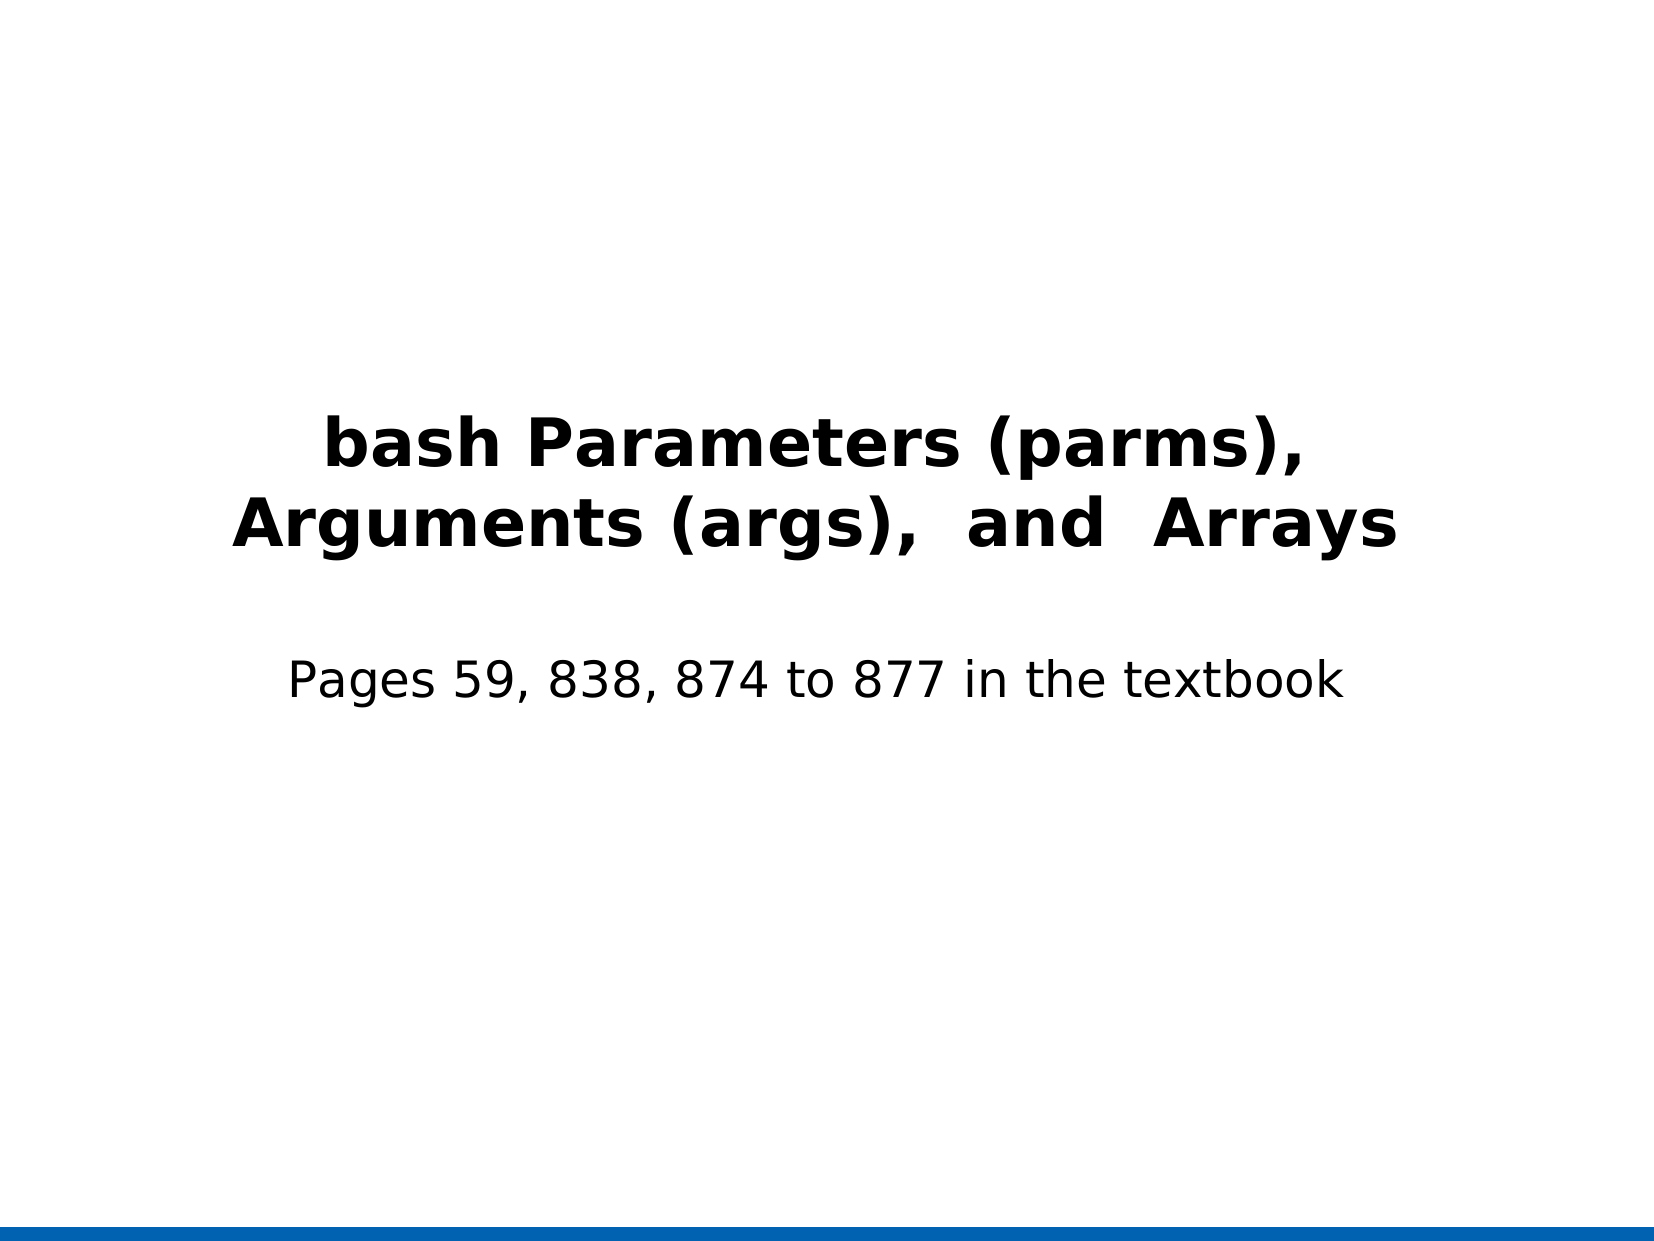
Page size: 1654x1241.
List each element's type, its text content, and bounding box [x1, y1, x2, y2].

text_box Pages 59, 838, 874 to 877 in the textbook [236, 639, 1395, 957]
title bash Parameters (parms), Arguments (args), and Arrays [124, 338, 1530, 621]
